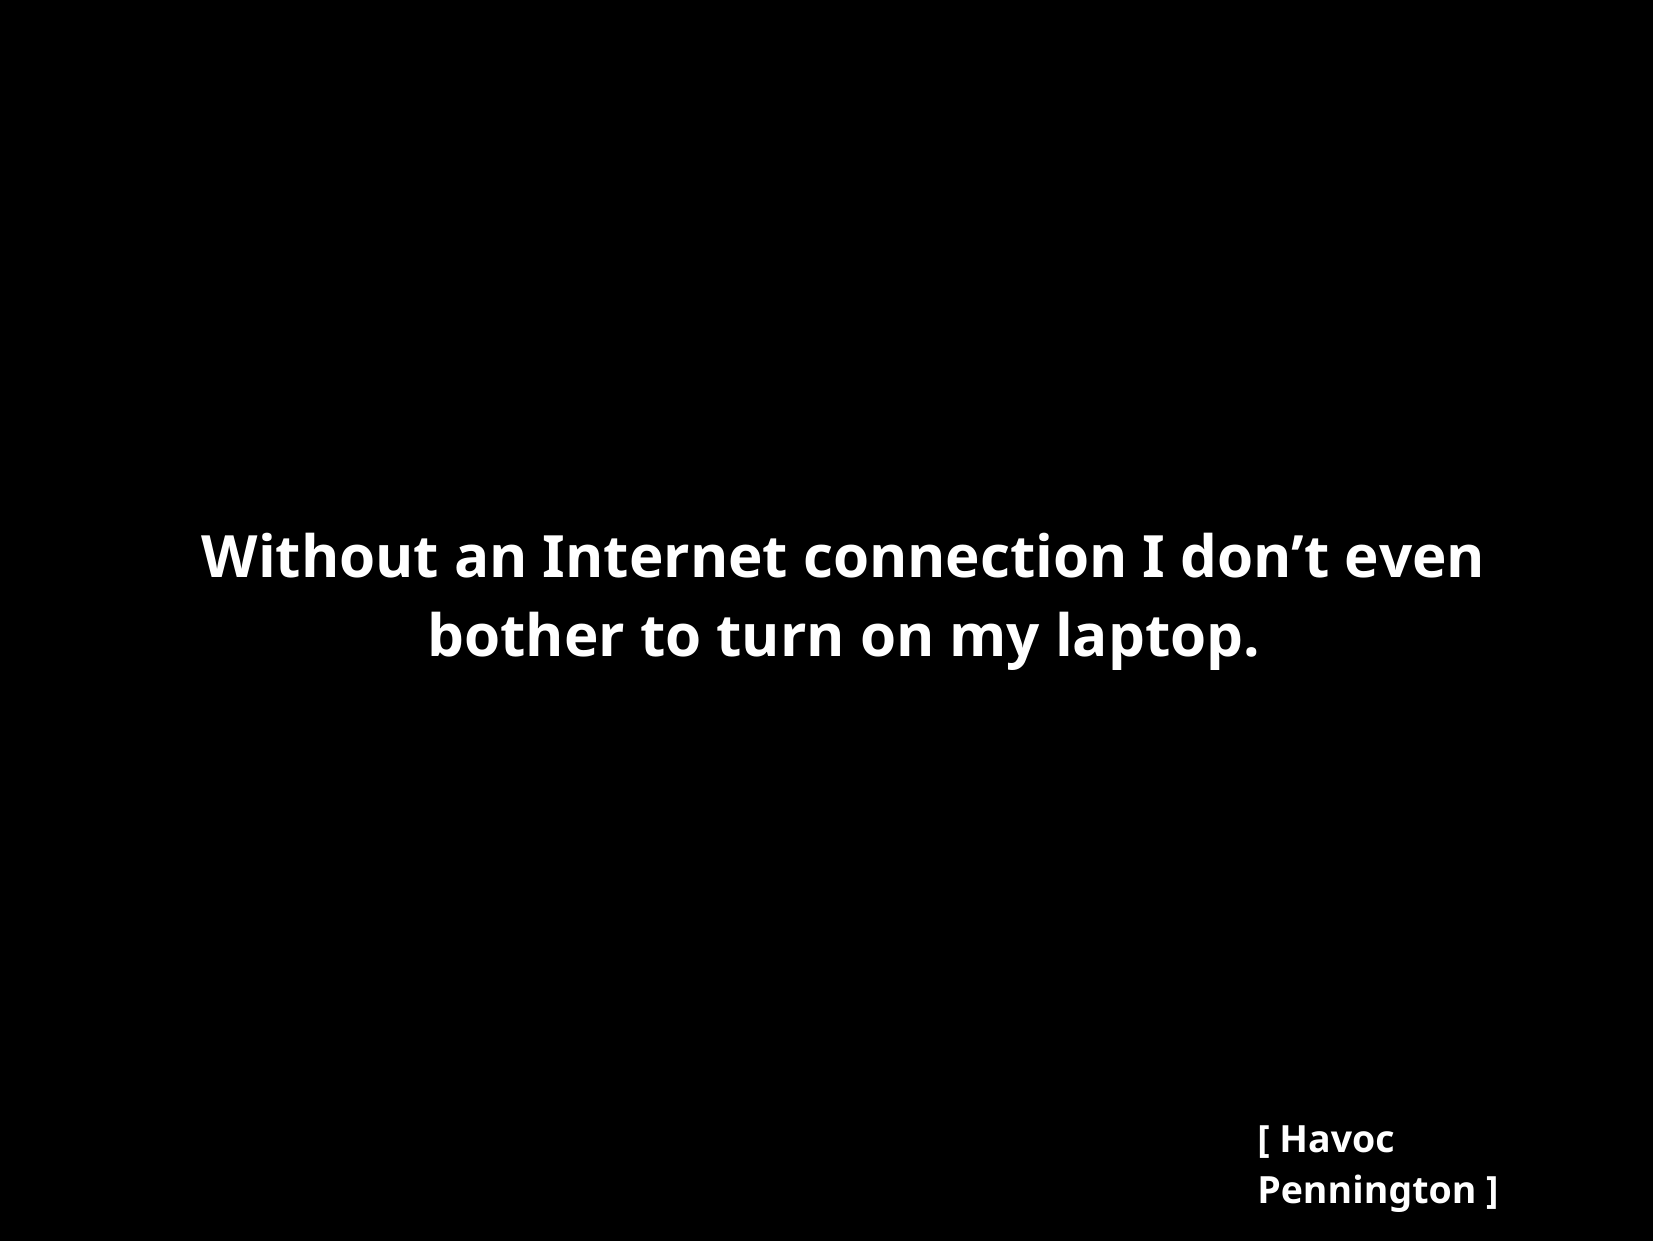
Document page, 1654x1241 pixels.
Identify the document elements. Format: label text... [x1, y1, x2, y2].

text_box [ Havoc Pennington ] [1242, 1105, 1618, 1165]
text_box Without an Internet connection I don’t even bother to turn on my laptop. [150, 507, 1538, 661]
